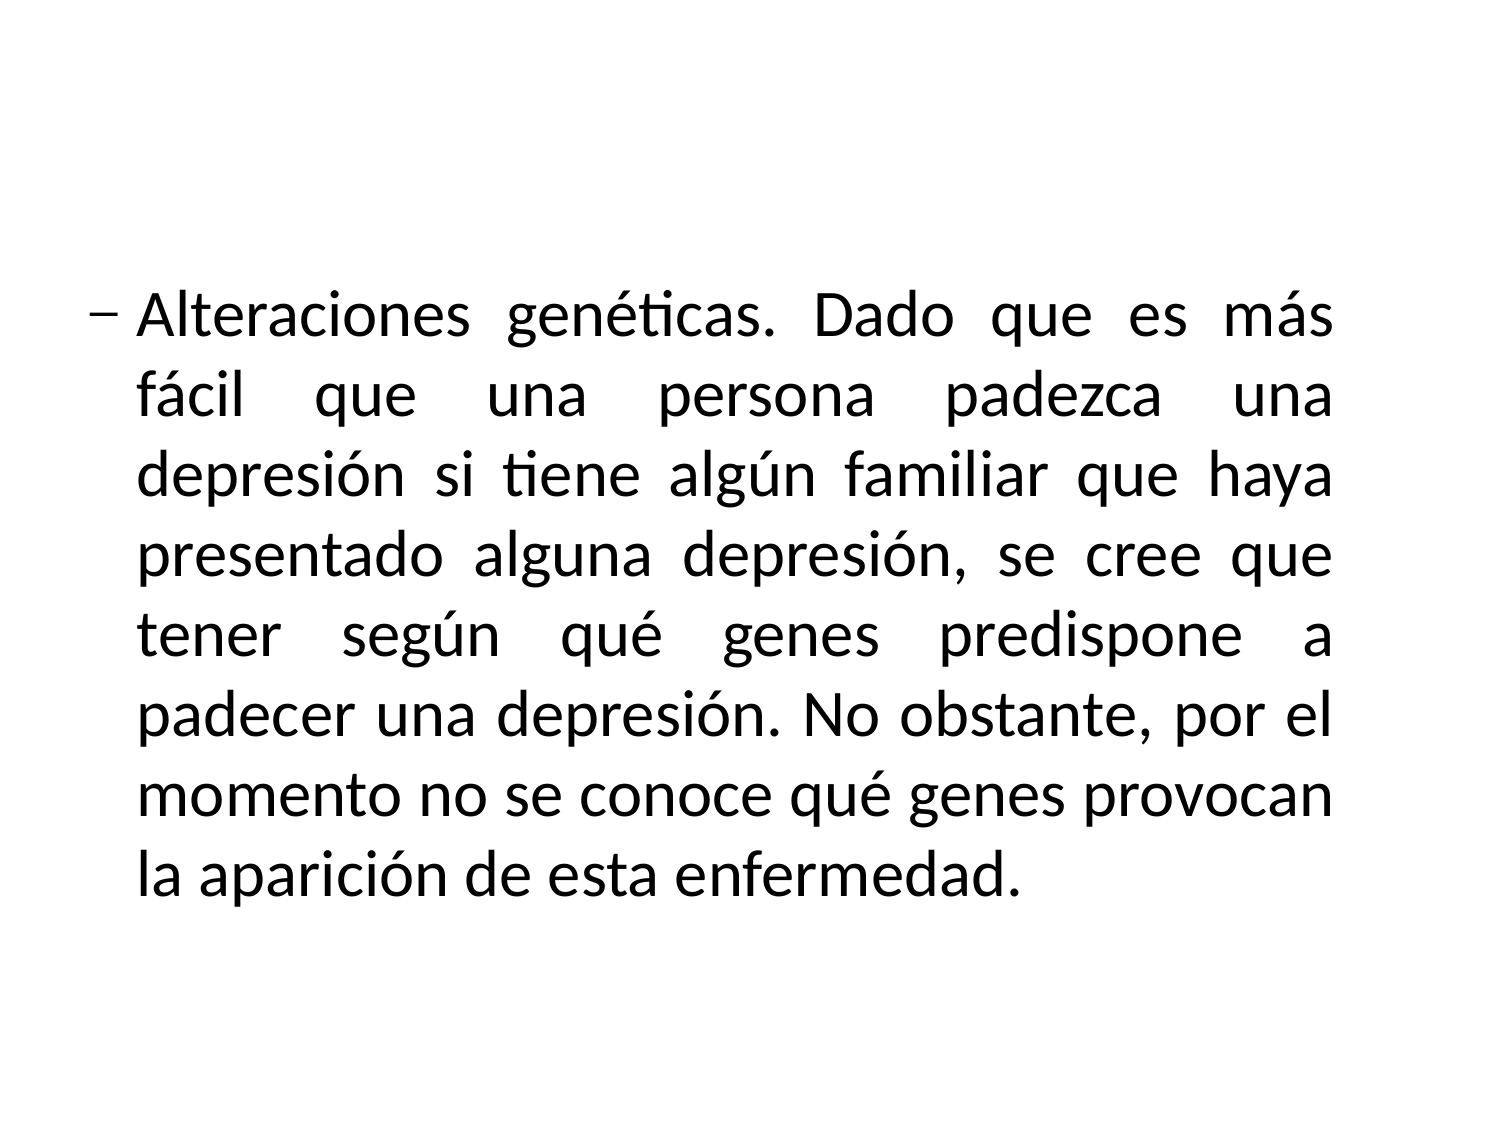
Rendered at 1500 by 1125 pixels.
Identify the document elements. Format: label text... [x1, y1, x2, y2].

list Alteraciones genéticas. Dado que es más fácil que una persona padezca una depresión si tiene algún familiar que haya presentado alguna depresión, se cree que tener según qué genes predispone a padecer una depresión. No obstante, por el momento no se conoce qué genes provocan la aparición de esta enfermedad. [0, 262, 1350, 1005]
